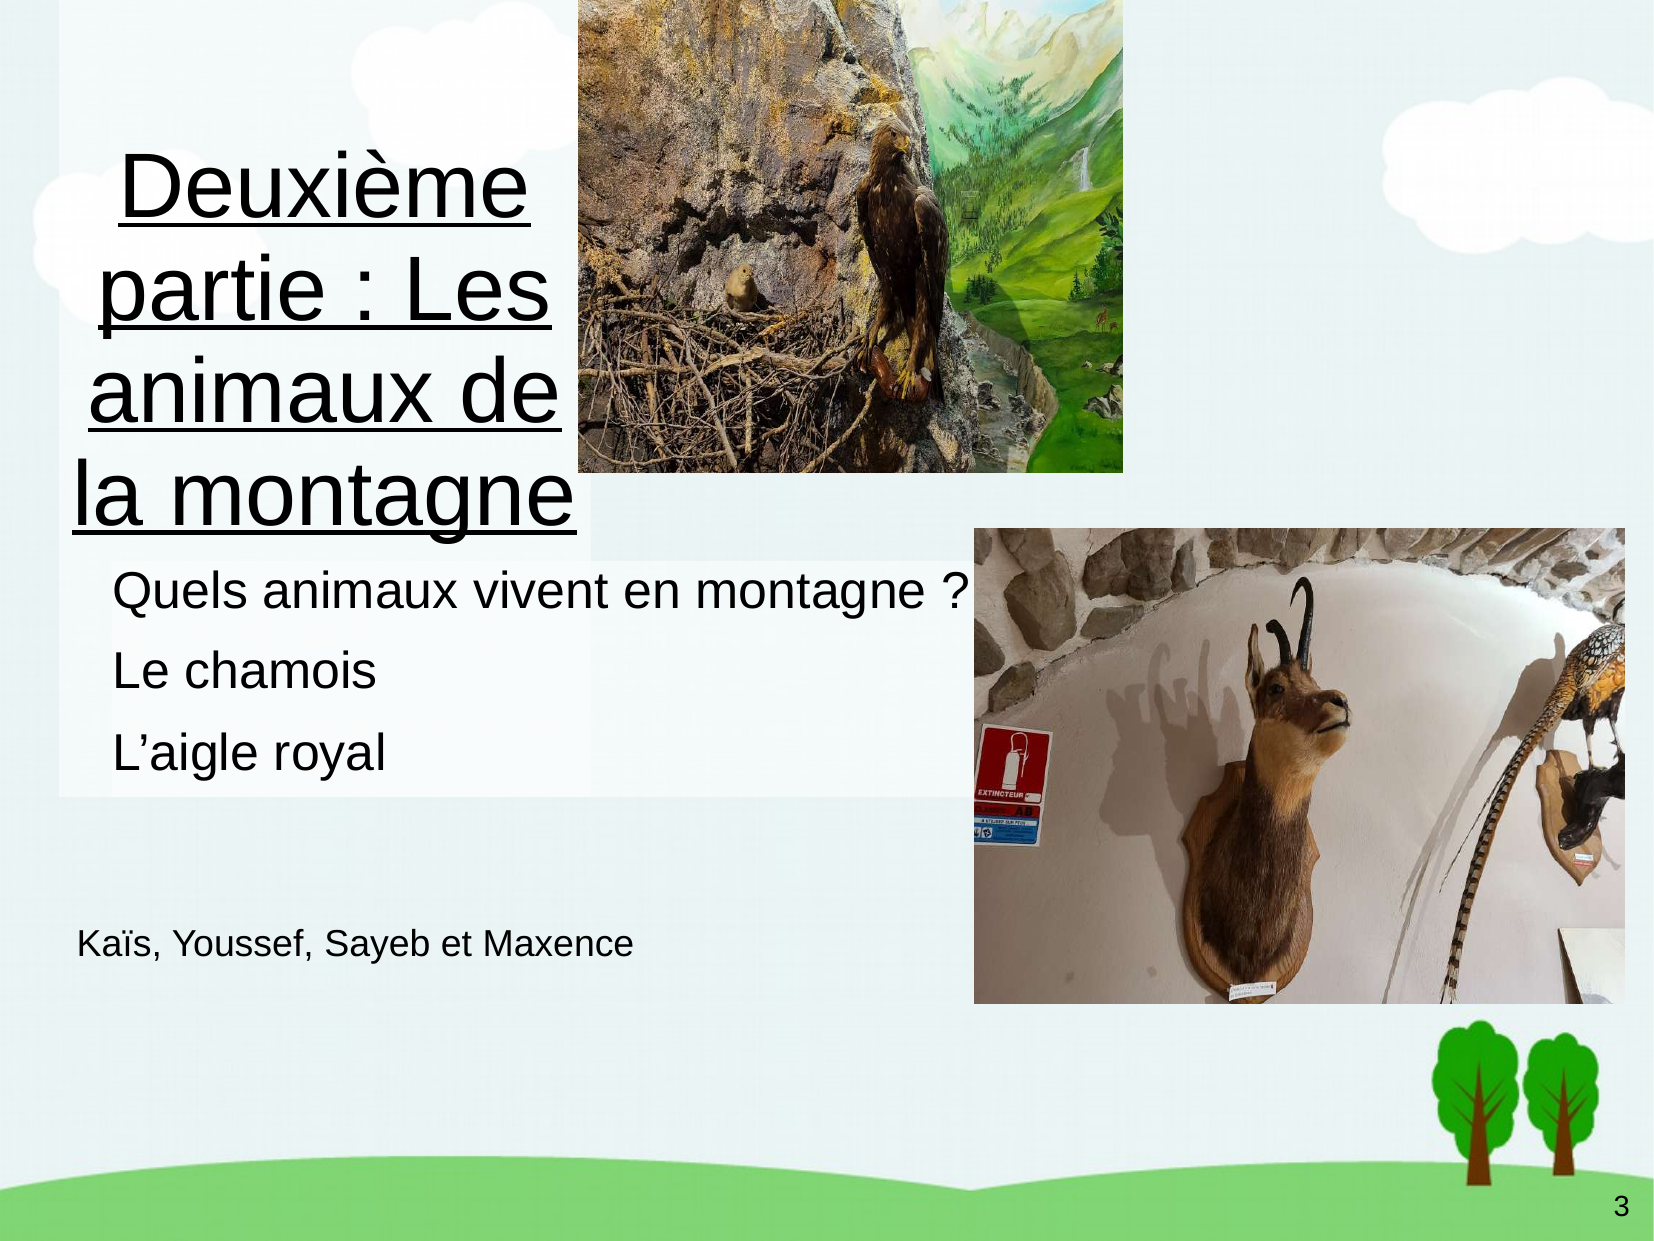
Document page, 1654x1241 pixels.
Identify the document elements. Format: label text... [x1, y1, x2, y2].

title Deuxième partie : Les animaux de la montagne [59, 0, 591, 798]
list Quels animaux vivent en montagne ? Le chamois L’aigle royal [112, 561, 974, 798]
text_box Kaïs, Youssef, Sayeb et Maxence [61, 915, 798, 1015]
picture [0, 0, 1654, 1241]
